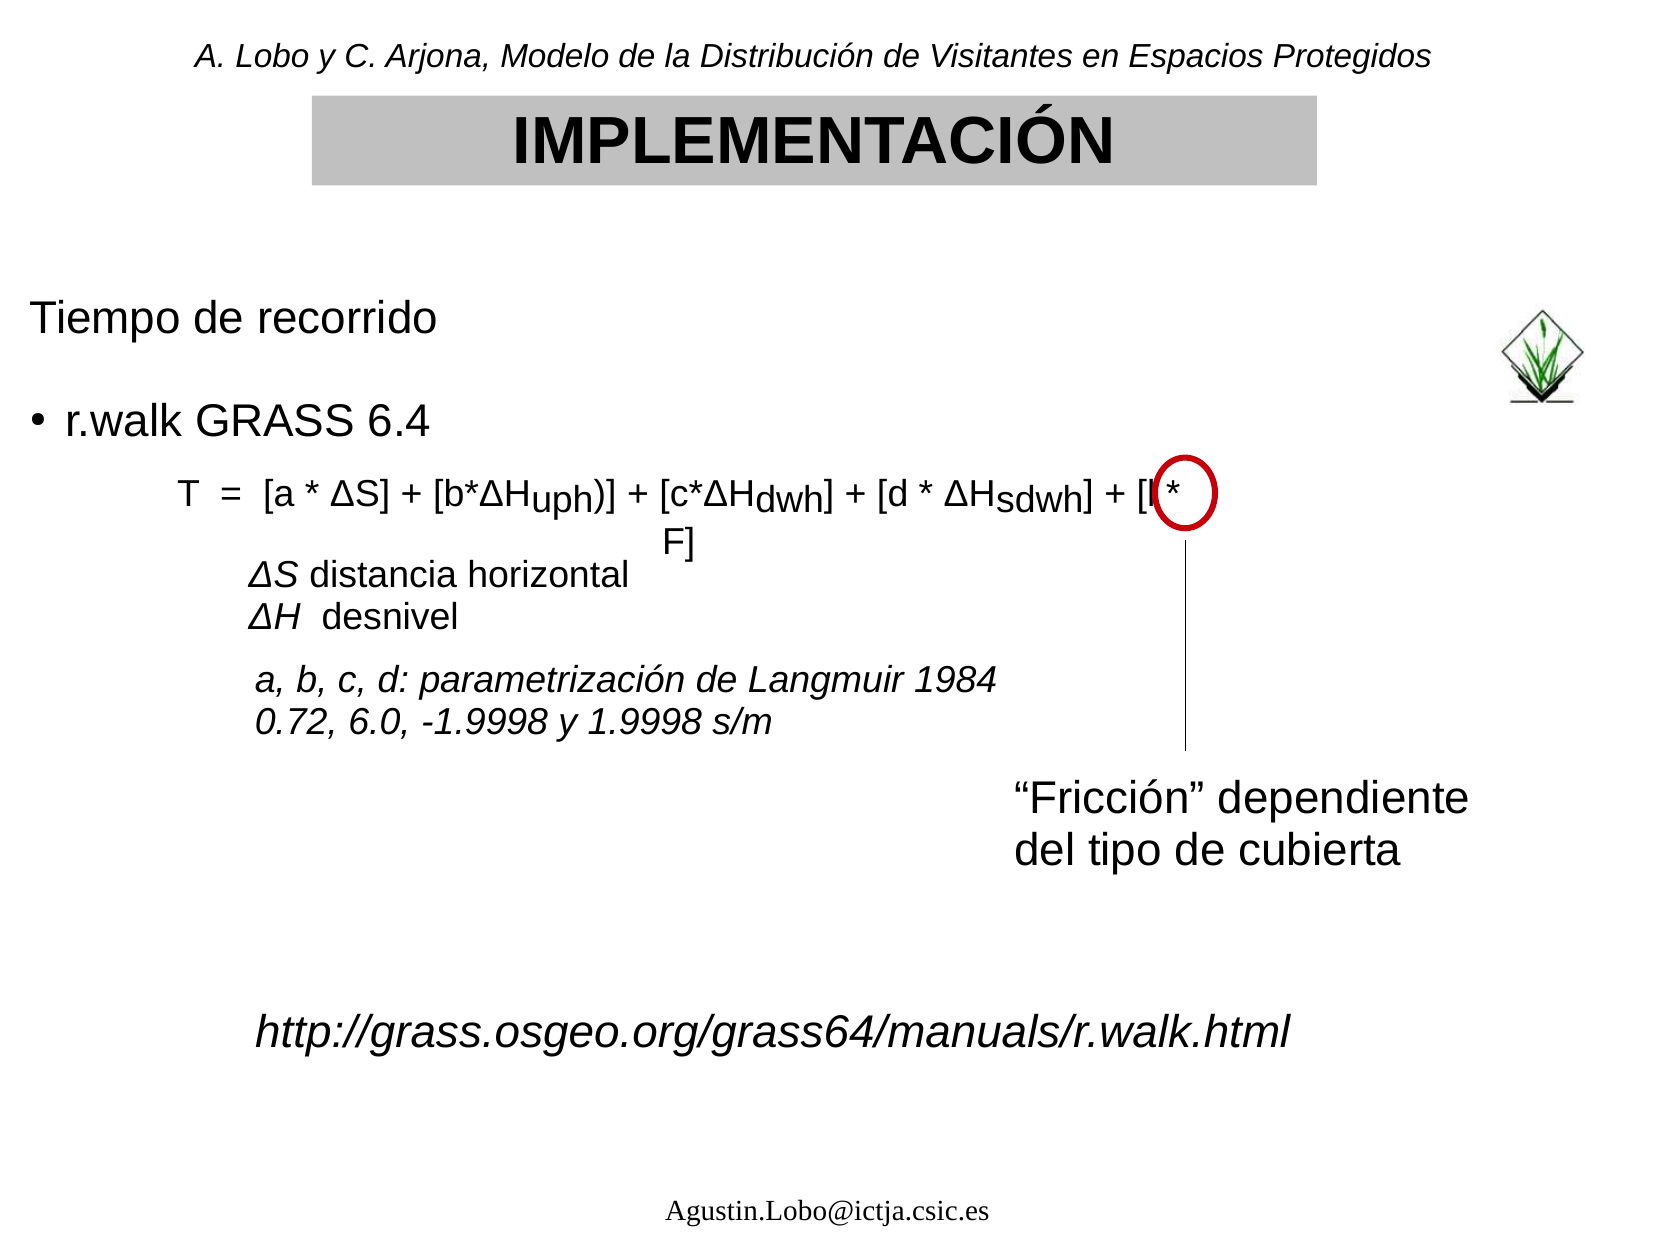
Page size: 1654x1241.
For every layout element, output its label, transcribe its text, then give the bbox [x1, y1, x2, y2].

text_box T = [a * ΔS] + [b*ΔHuph)] + [c*ΔHdwh] + [d * ΔHsdwh] + [l * F] [142, 465, 1171, 529]
picture [1500, 303, 1585, 406]
text_box http://grass.osgeo.org/grass64/manuals/r.walk.html [175, 998, 1336, 1066]
text_box a, b, c, d: parametrización de Langmuir 1984 0.72, 6.0, -1.9998 y 1.9998 s/m [240, 651, 1011, 750]
text_box Tiempo de recorrido r.walk GRASS 6.4 [15, 285, 1606, 453]
text_box T = [a * ΔS] + [b*ΔHuph)] + [c*ΔHdwh] + [d * ΔHsdwh] + [l * F] [1159, 465, 1211, 525]
text_box IMPLEMENTACIÓN [311, 95, 1317, 186]
text_box ΔS distancia horizontal ΔH desnivel [233, 546, 645, 646]
text_box “Fricción” dependiente del tipo de cubierta [999, 765, 1486, 882]
